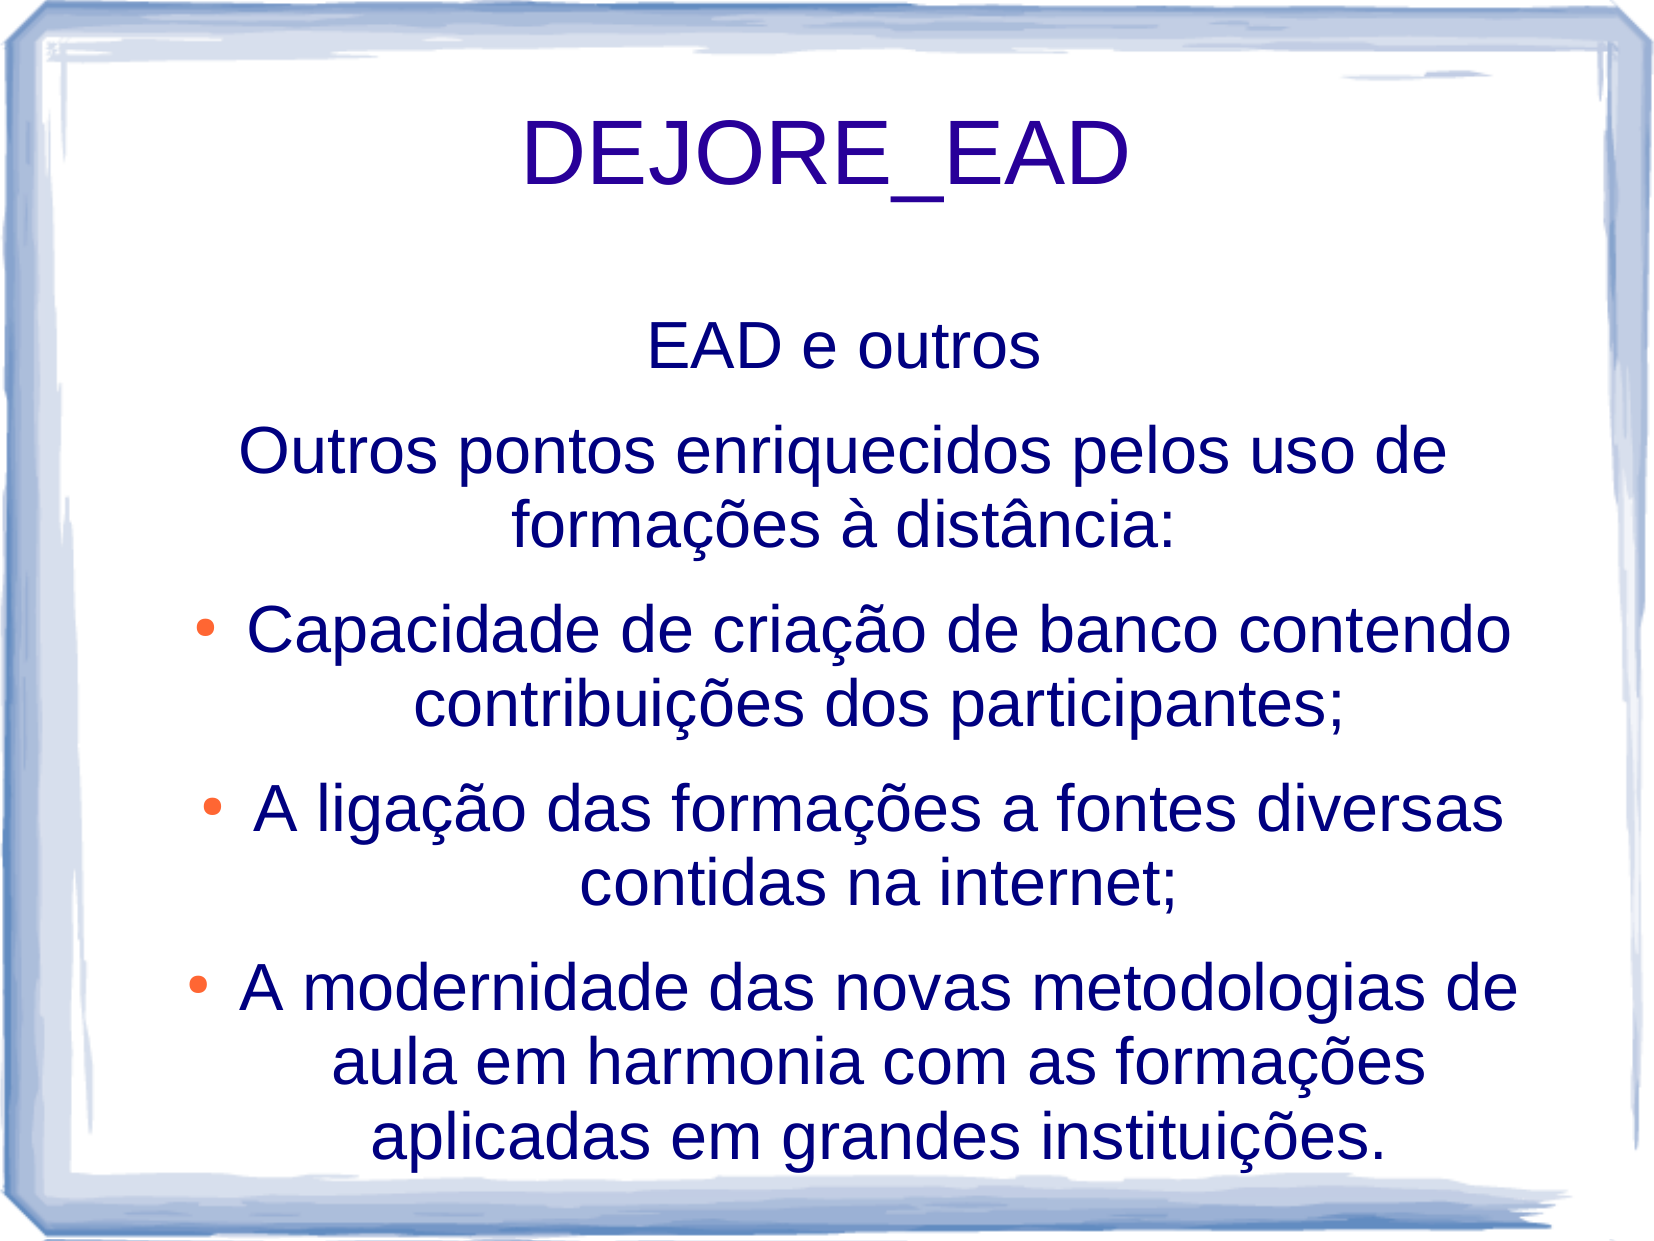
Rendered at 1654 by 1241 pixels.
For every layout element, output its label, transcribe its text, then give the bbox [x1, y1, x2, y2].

list EAD e outros Outros pontos enriquecidos pelos uso de formações à distância: Capacidade de criação de banco contendo contribuições dos participantes; A ligação das formações a fontes diversas contidas na internet; A modernidade das novas metodologias de aula em harmonia com as formações aplicadas em grandes instituições. [118, 308, 1571, 1174]
picture [0, 0, 1654, 1241]
title DEJORE_EAD [82, 49, 1571, 257]
